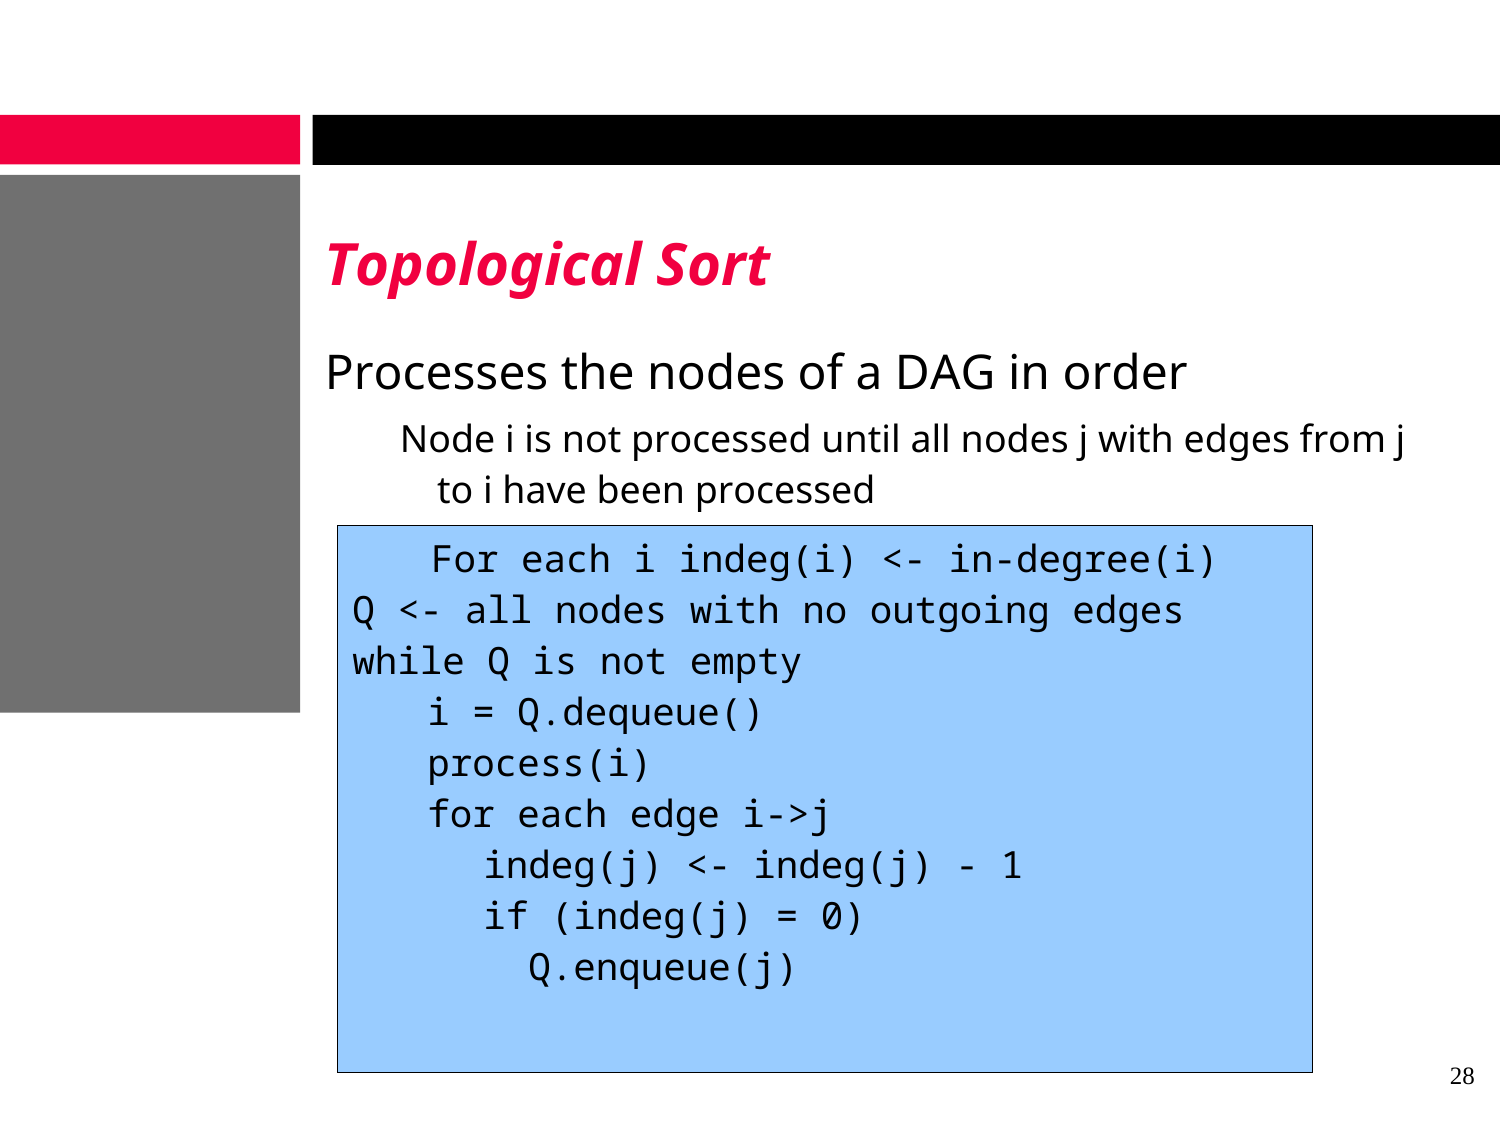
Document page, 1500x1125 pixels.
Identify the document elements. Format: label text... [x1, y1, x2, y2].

title Topological Sort [324, 194, 1450, 324]
list Processes the nodes of a DAG in order Node i is not processed until all nodes j with edges from j to i have been processed [324, 324, 1450, 1036]
text_box For each i indeg(i) <- in-degree(i) Q <- all nodes with no outgoing edges while Q is not empty i = Q.dequeue() process(i) for each edge i->j indeg(j) <- indeg(j) - 1 if (indeg(j) = 0) Q.enqueue(j) [337, 525, 1200, 1073]
